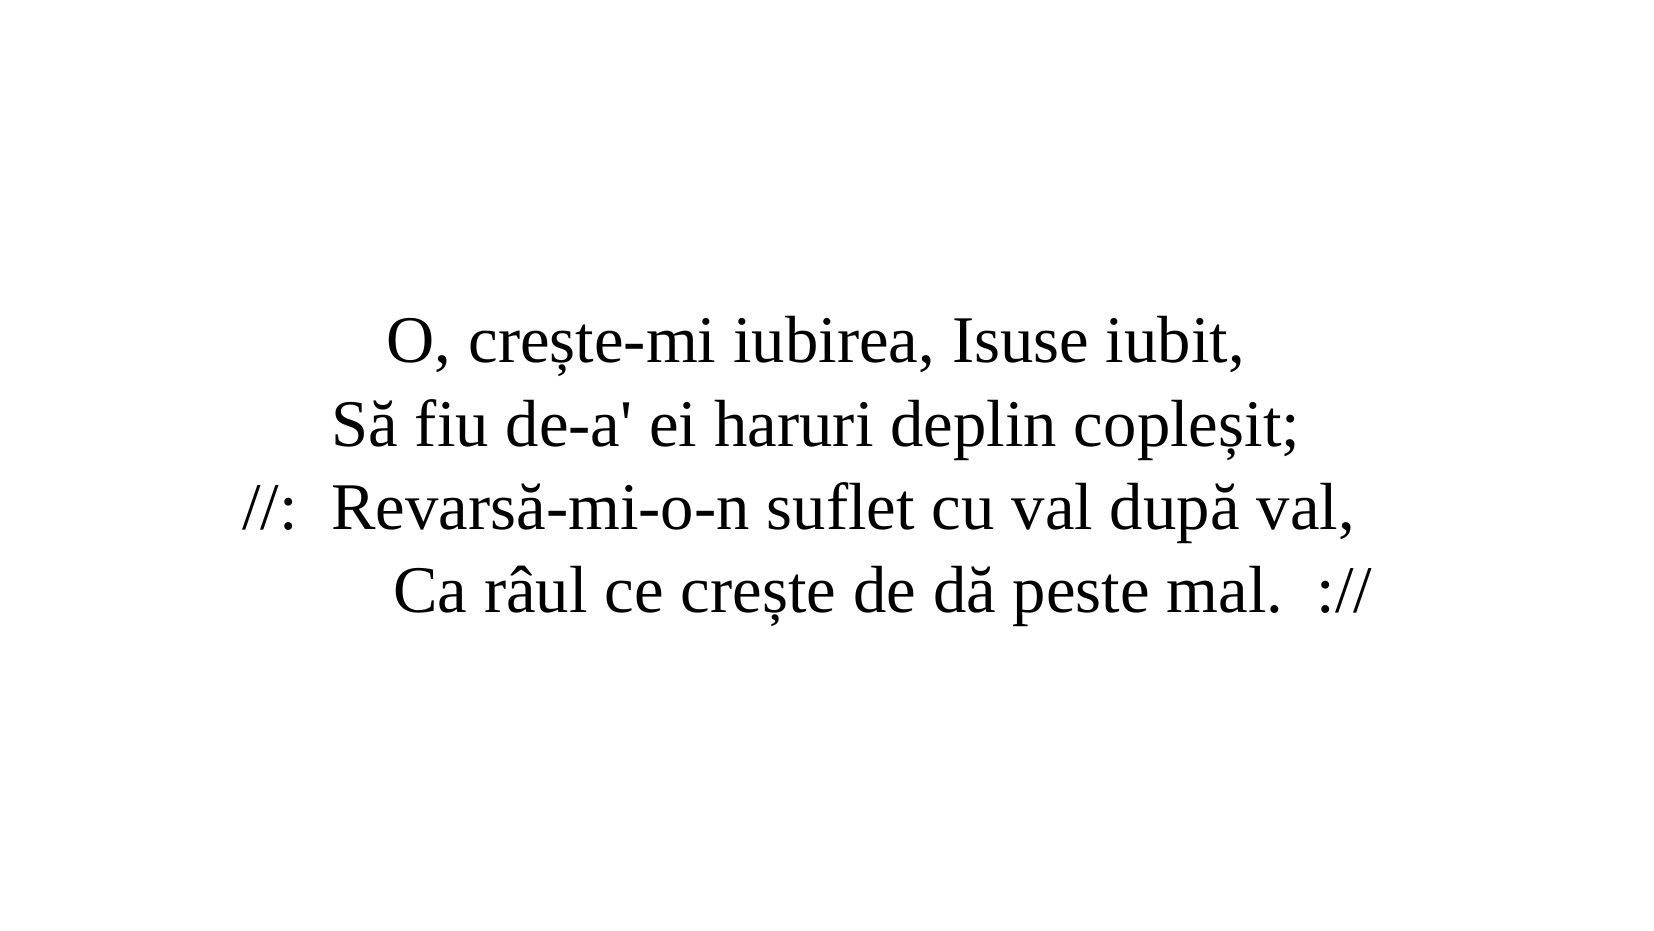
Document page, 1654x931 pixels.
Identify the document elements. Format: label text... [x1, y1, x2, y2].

subtitle O, crește-mi iubirea, Isuse iubit, Să fiu de-a' ei haruri deplin copleșit; //: Revarsă-mi-o-n suflet cu val după val, Ca râul ce crește de dă peste mal. :// [240, 150, 1393, 781]
